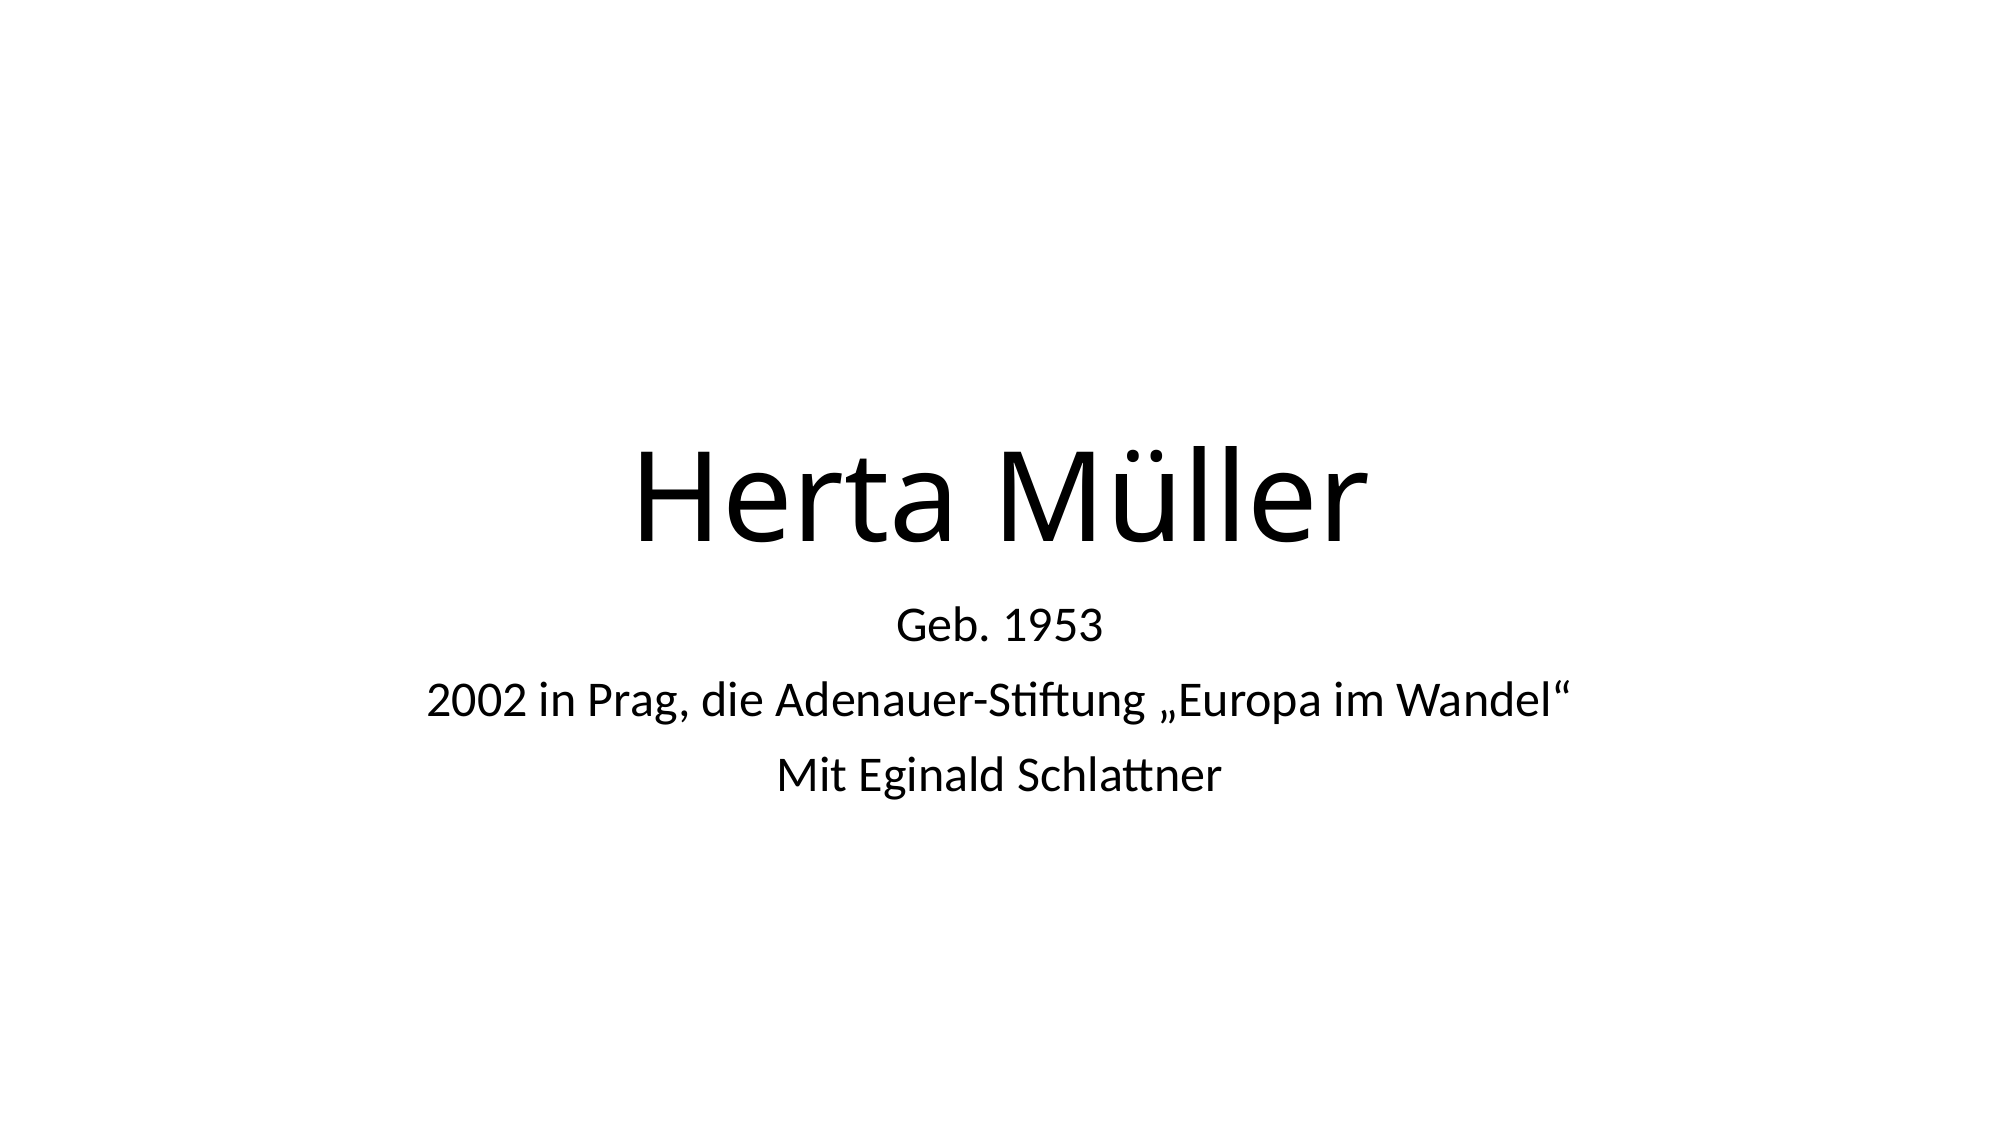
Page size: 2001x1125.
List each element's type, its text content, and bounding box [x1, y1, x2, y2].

subtitle Geb. 1953 2002 in Prag, die Adenauer-Stiftung „Europa im Wandel“ Mit Eginald Schlattner [249, 590, 1750, 863]
title Herta Müller [249, 184, 1750, 576]
